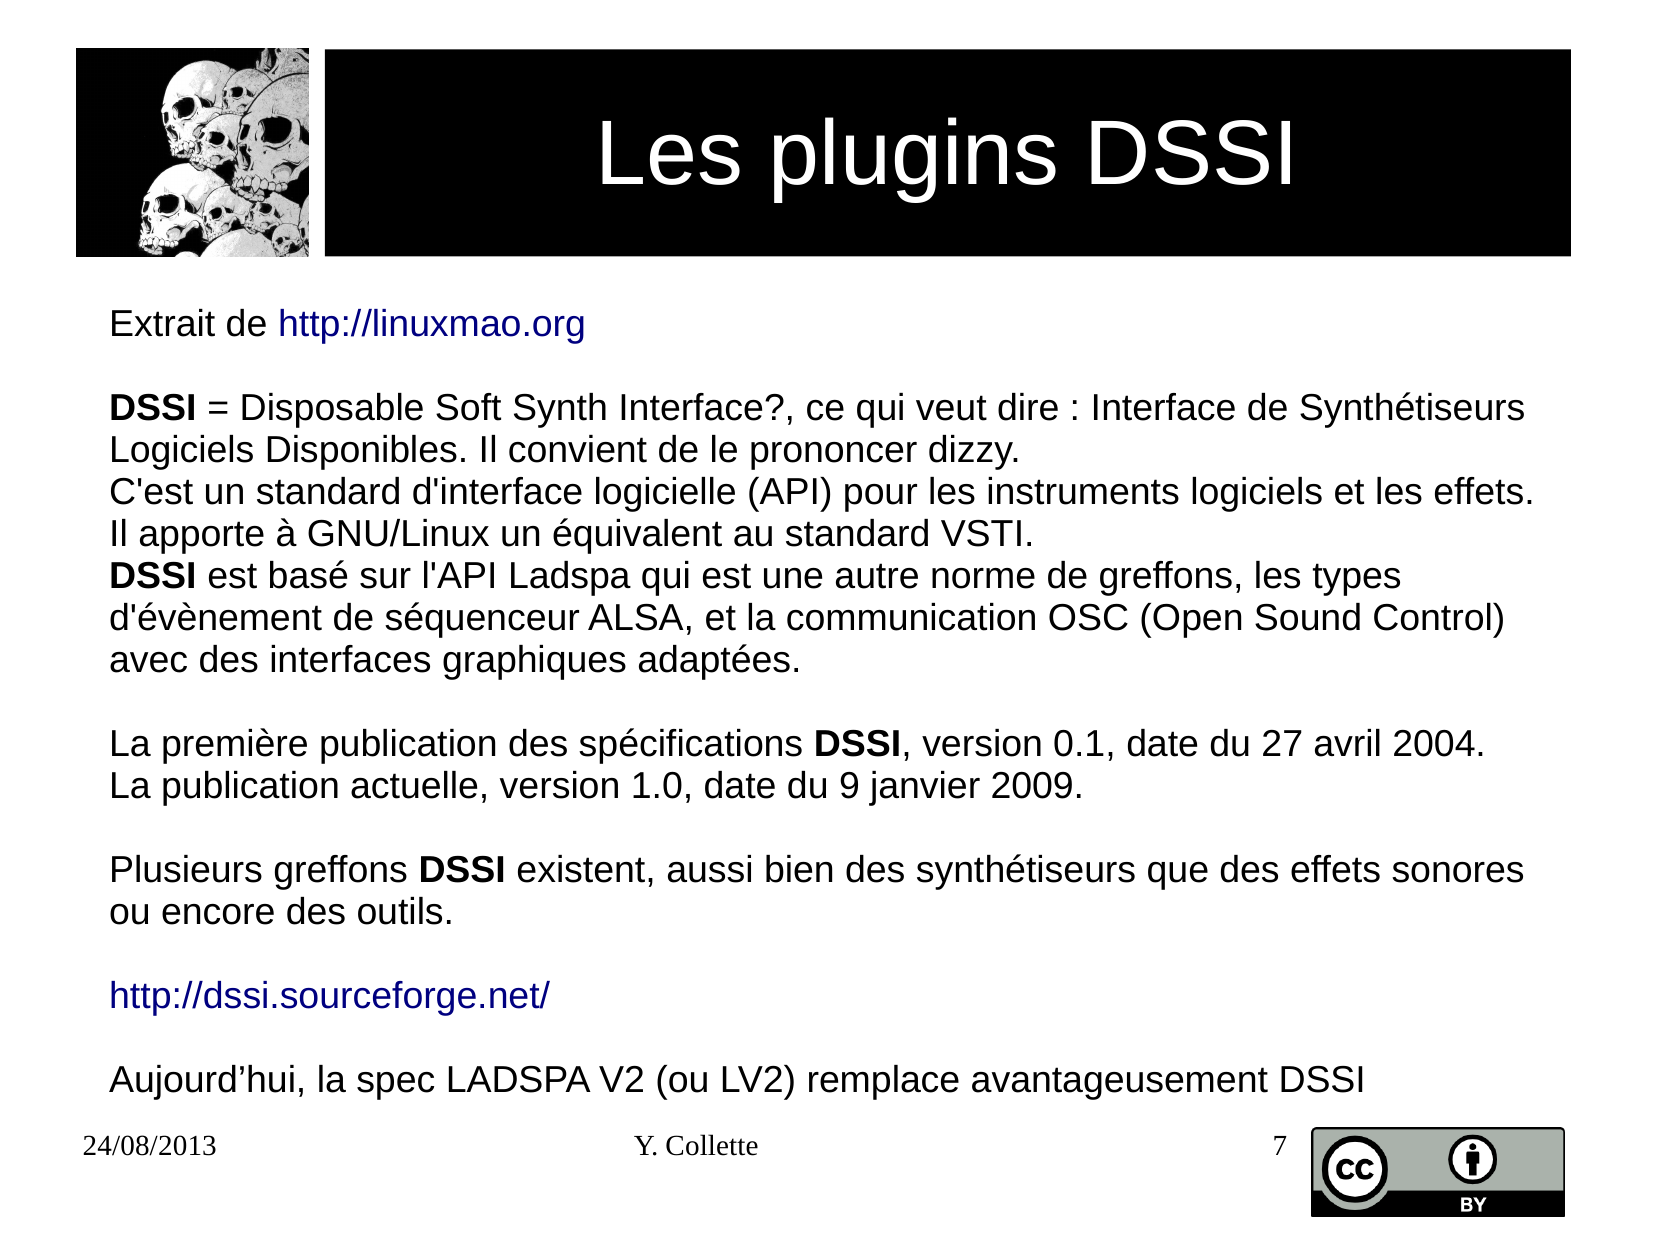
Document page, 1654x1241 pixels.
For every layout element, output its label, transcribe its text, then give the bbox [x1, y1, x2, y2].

title Les plugins DSSI [324, 49, 1571, 257]
picture [76, 48, 309, 257]
picture [1311, 1127, 1565, 1217]
text_box Extrait de http://linuxmao.org DSSI = Disposable Soft Synth Interface?, ce qui veut dire : Interface de Synthétiseurs Logiciels Disponibles. Il convient de le prononcer dizzy. C'est un standard d'interface logicielle (API) pour les instruments logiciels et les effets. Il apporte à GNU/Linux un équivalent au standard VSTI. DSSI est basé sur l'API Ladspa qui est une autre norme de greffons, les types d'évènement de séquenceur ALSA, et la communication OSC (Open Sound Control) avec des interfaces graphiques adaptées. La première publication des spécifications DSSI, version 0.1, date du 27 avril 2004. La publication actuelle, version 1.0, date du 9 janvier 2009. Plusieurs greffons DSSI existent, aussi bien des synthétiseurs que des effets sonores ou encore des outils. http://dssi.sourceforge.net/ Aujourd’hui, la spec LADSPA V2 (ou LV2) remplace avantageusement DSSI [94, 295, 1571, 1108]
